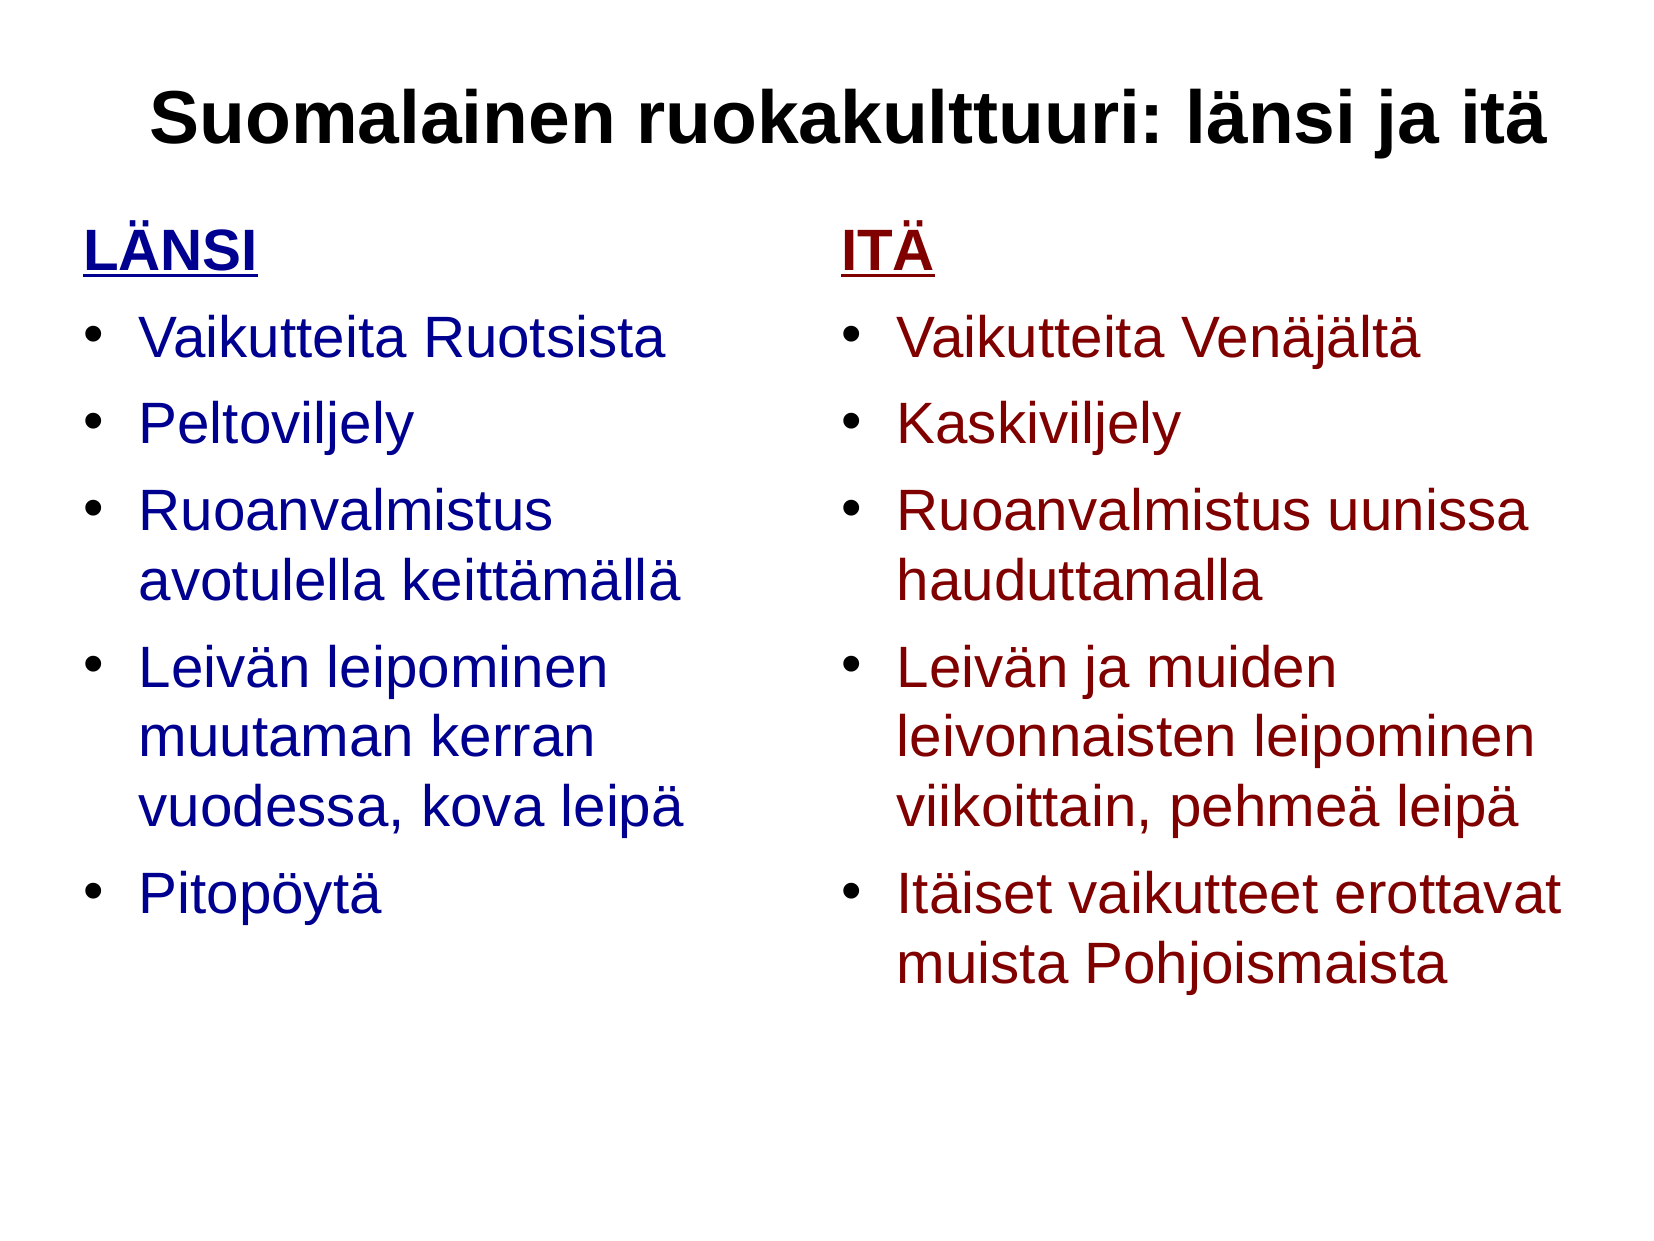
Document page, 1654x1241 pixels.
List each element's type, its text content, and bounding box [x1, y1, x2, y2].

text_box LÄNSI Vaikutteita Ruotsista Peltoviljely Ruoanvalmistus avotulella keittämällä Leivän leipominen muutaman kerran vuodessa, kova leipä Pitopöytä [82, 212, 813, 1241]
text_box ITÄ Vaikutteita Venäjältä Kaskiviljely Ruoanvalmistus uunissa hauduttamalla Leivän ja muiden leivonnaisten leipominen viikoittain, pehmeä leipä Itäiset vaikutteet erottavat muista Pohjoismaista [840, 212, 1571, 1241]
text_box Suomalainen ruokakulttuuri: länsi ja itä [9, 0, 1654, 235]
